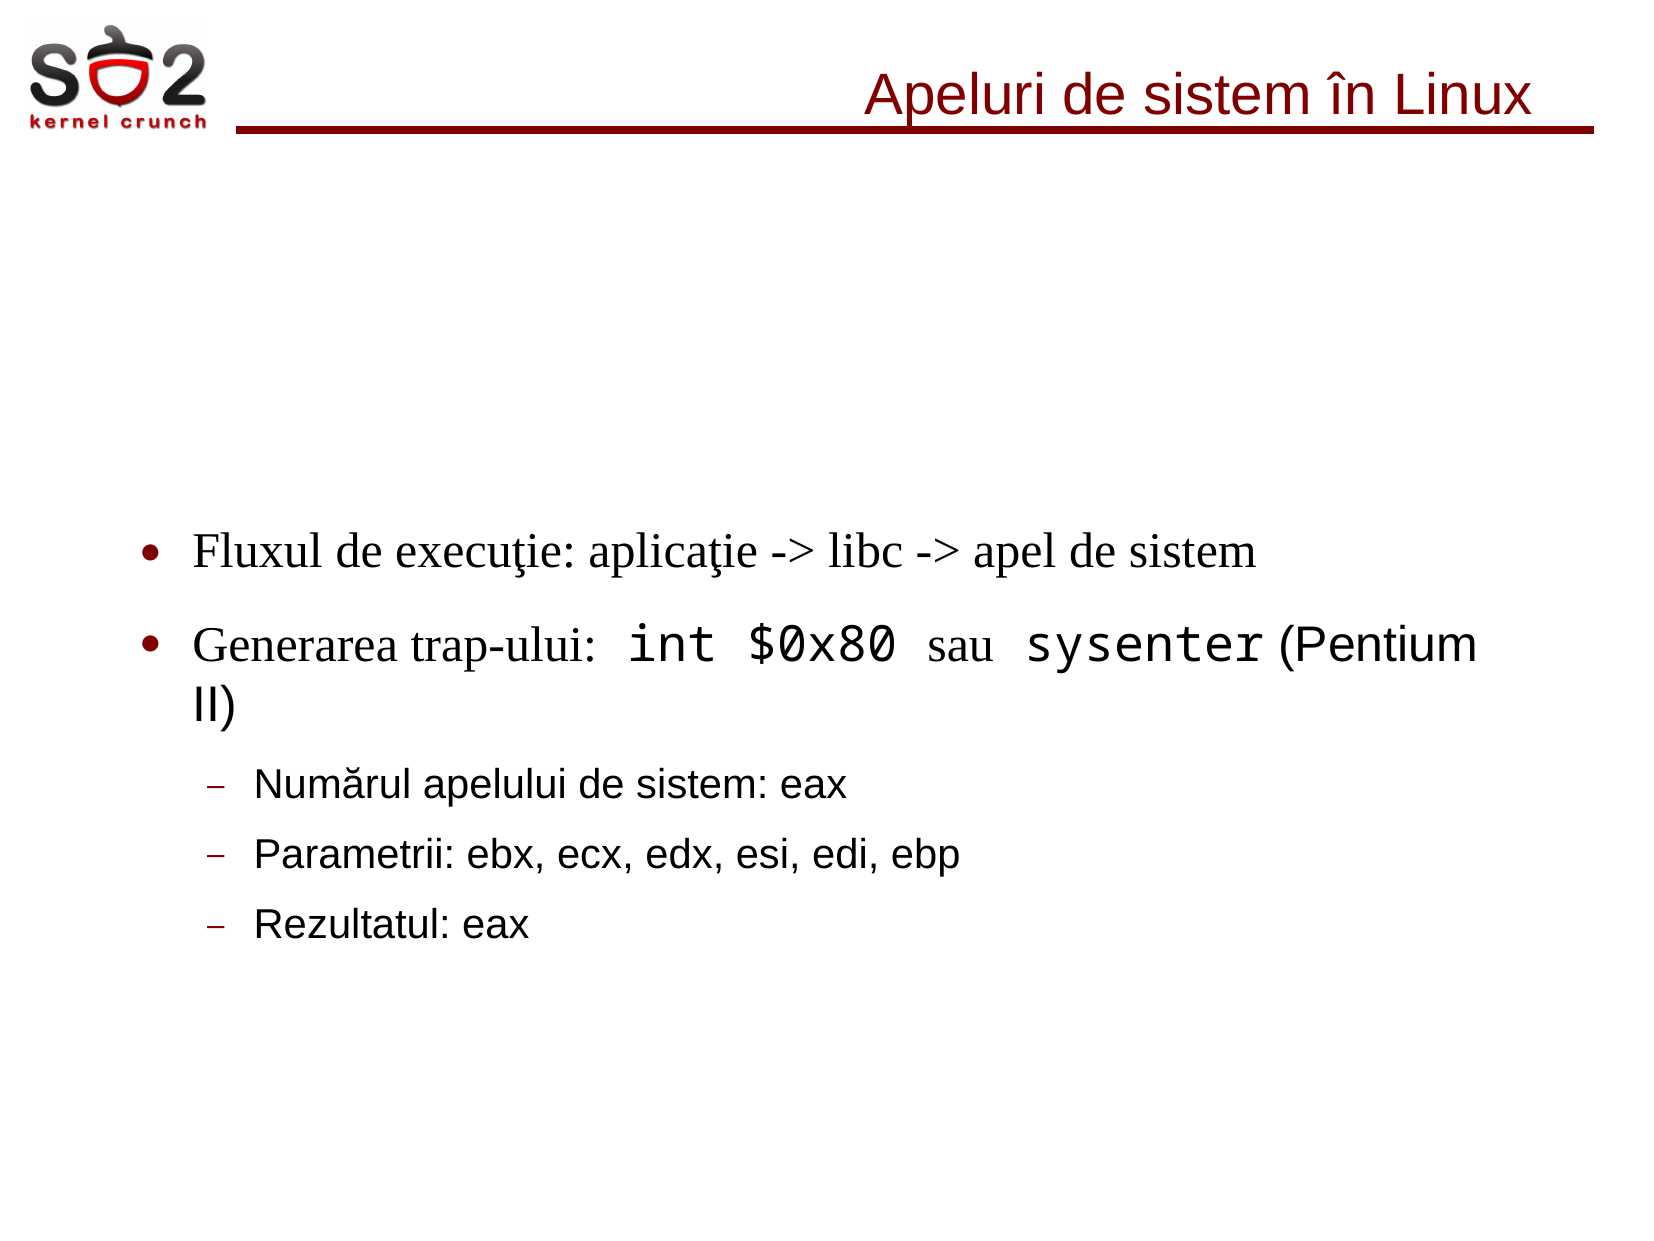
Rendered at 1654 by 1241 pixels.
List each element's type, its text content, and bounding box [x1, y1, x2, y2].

picture [29, 23, 121, 130]
list Fluxul de execuţie: aplicaţie -> libc -> apel de sistem Generarea trap-ului: int $0x80 sau sysenter (Pentium II) Numărul apelului de sistem: eax Parametrii: ebx, ecx, edx, esi, edi, ebp Rezultatul: eax [121, 344, 1534, 1126]
title Apeluri de sistem în Linux [121, 11, 1534, 178]
